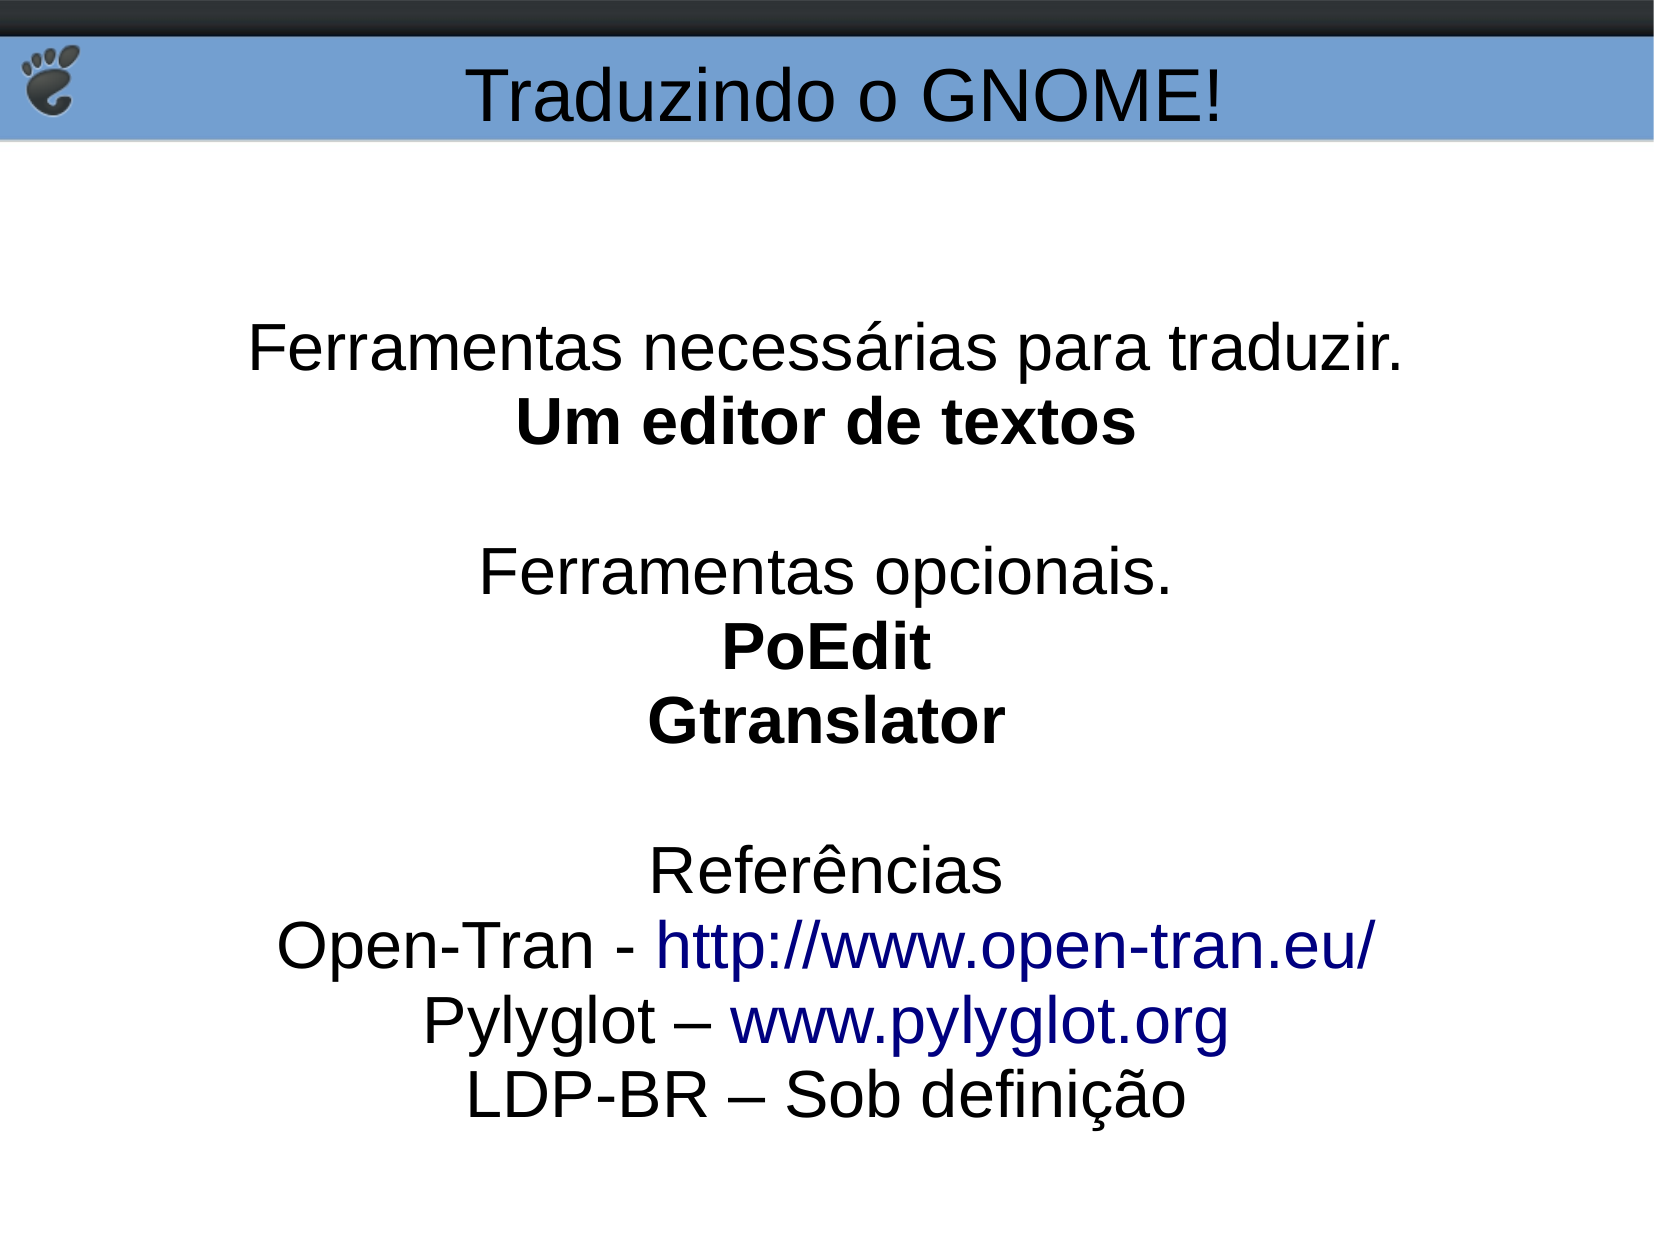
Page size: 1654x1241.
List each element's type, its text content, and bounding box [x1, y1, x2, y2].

title Traduzindo o GNOME! [100, 8, 1589, 184]
subtitle Ferramentas necessárias para traduzir. Um editor de textos Ferramentas opcionais. PoEdit Gtranslator Referências Open-Tran - http://www.open-tran.eu/ Pylyglot – www.pylyglot.org LDP-BR – Sob definição [82, 297, 1571, 1145]
picture [0, 0, 1654, 1241]
